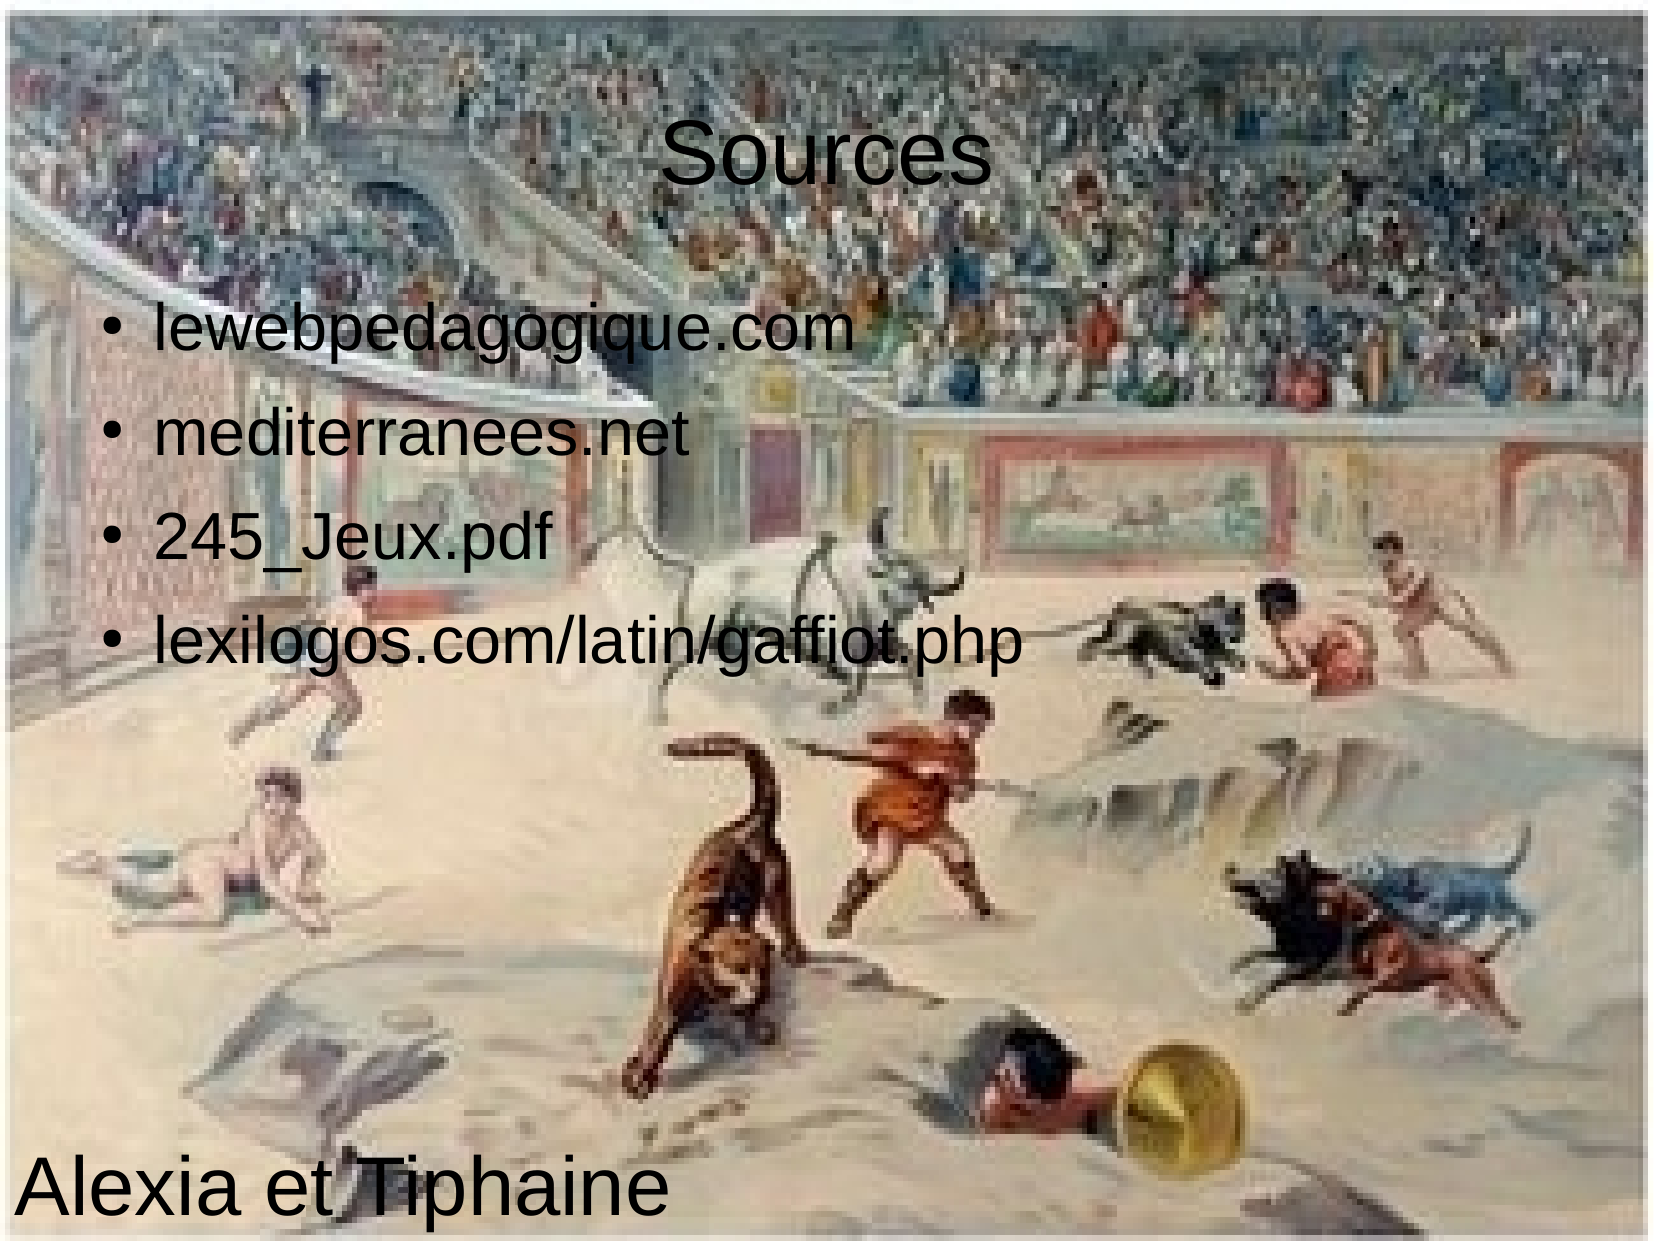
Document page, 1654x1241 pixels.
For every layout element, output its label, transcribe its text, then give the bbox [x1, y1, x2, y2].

title Sources [82, 49, 1571, 257]
text_box Alexia et Tiphaine [0, 1132, 1288, 1241]
picture [0, 0, 1654, 1241]
list lewebpedagogique.com mediterranees.net 245_Jeux.pdf lexilogos.com/latin/gaffiot.php [82, 290, 1538, 1109]
